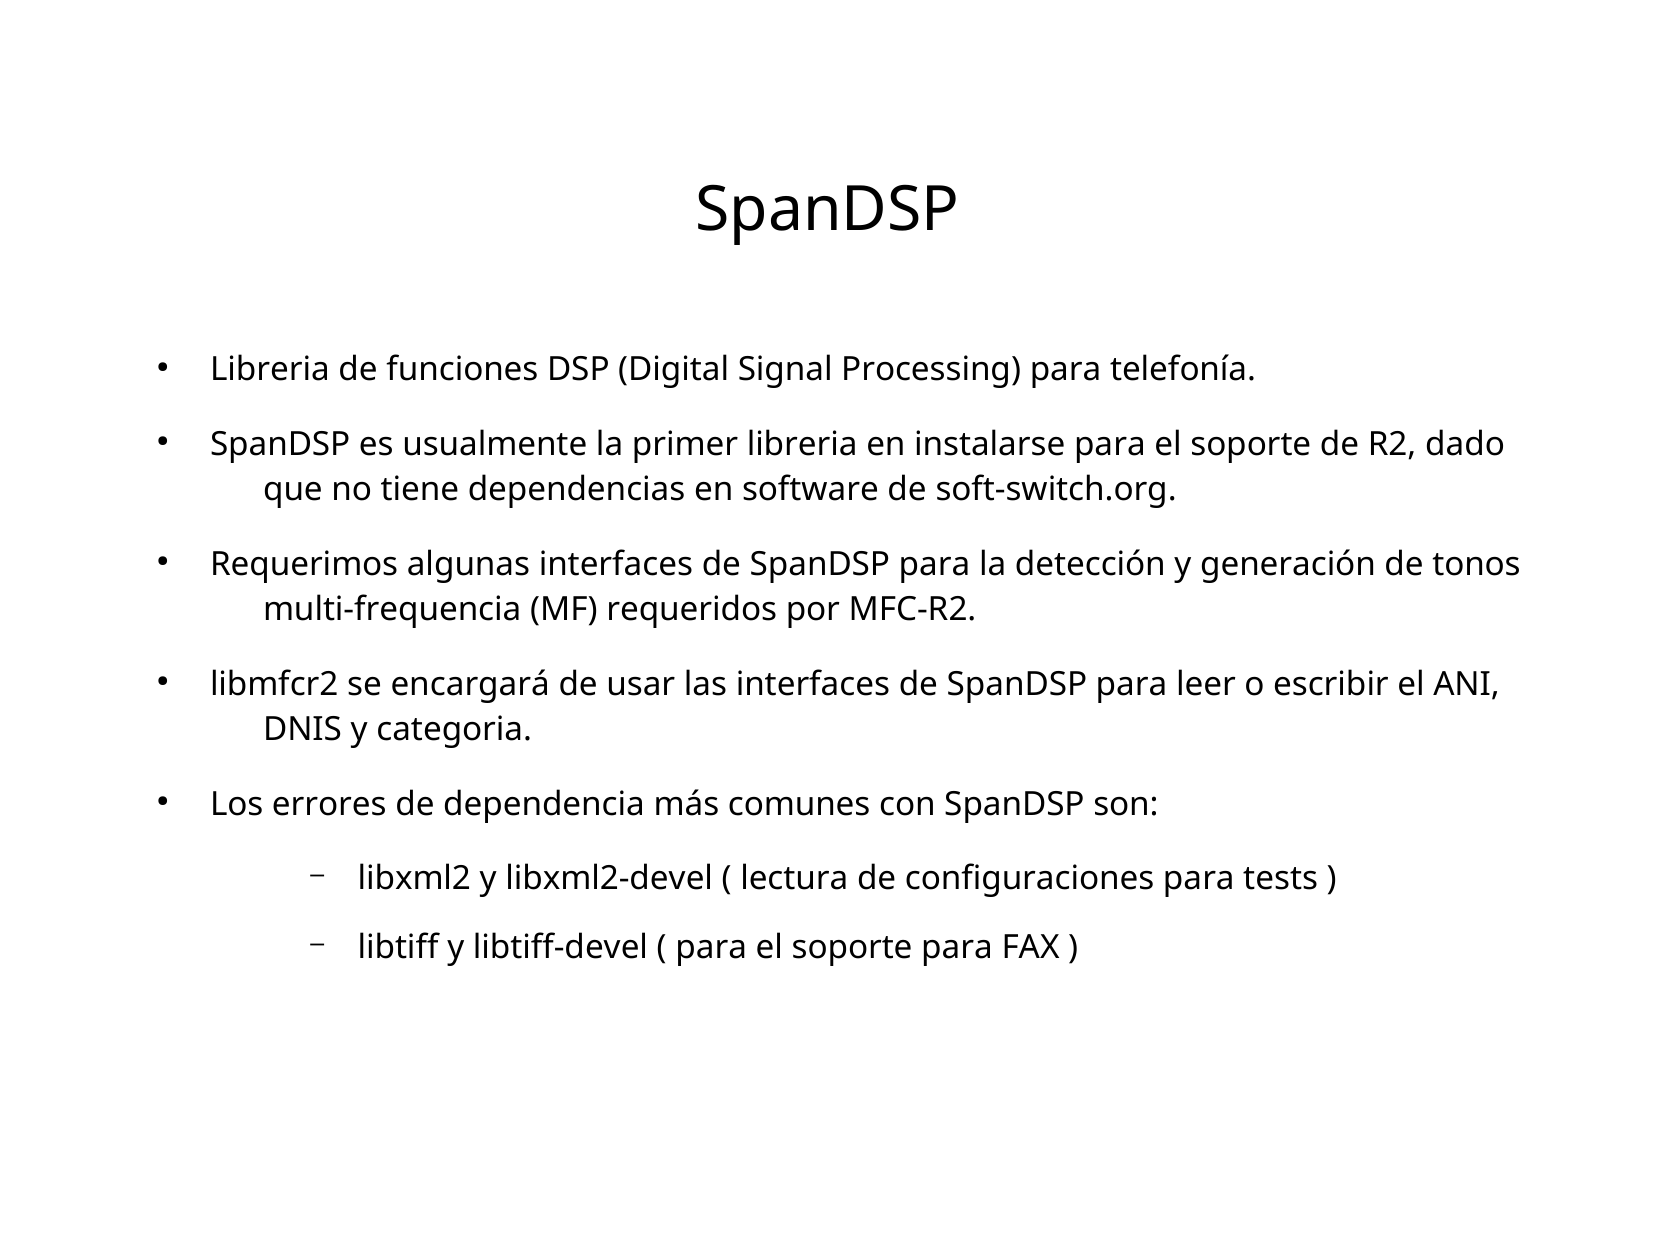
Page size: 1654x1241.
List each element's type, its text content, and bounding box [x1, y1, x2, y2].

list Libreria de funciones DSP (Digital Signal Processing) para telefonía. SpanDSP es usualmente la primer libreria en instalarse para el soporte de R2, dado que no tiene dependencias en software de soft-switch.org. Requerimos algunas interfaces de SpanDSP para la detección y generación de tonos multi-frequencia (MF) requeridos por MFC-R2. libmfcr2 se encargará de usar las interfaces de SpanDSP para leer o escribir el ANI, DNIS y categoria. Los errores de dependencia más comunes con SpanDSP son: libxml2 y libxml2-devel ( lectura de configuraciones para tests ) libtiff y libtiff-devel ( para el soporte para FAX ) [121, 344, 1534, 1127]
title SpanDSP [121, 102, 1534, 311]
